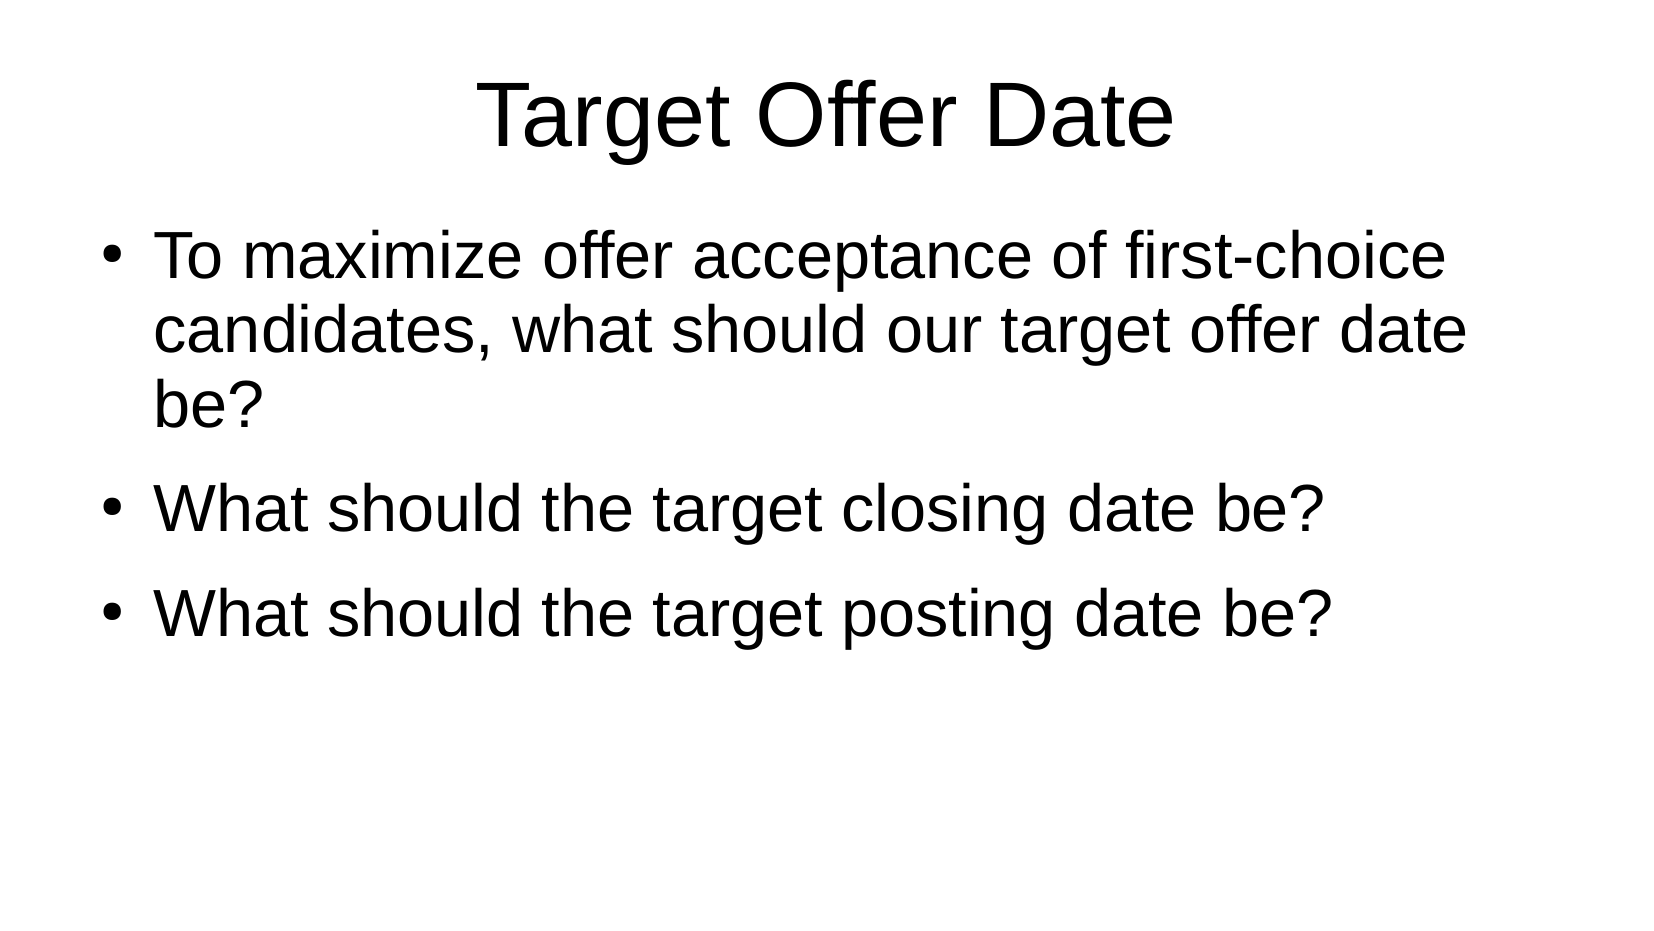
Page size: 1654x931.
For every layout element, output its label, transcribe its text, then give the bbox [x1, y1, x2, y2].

list To maximize offer acceptance of first-choice candidates, what should our target offer date be? What should the target closing date be? What should the target posting date be? [82, 217, 1571, 758]
title Target Offer Date [82, 37, 1571, 193]
